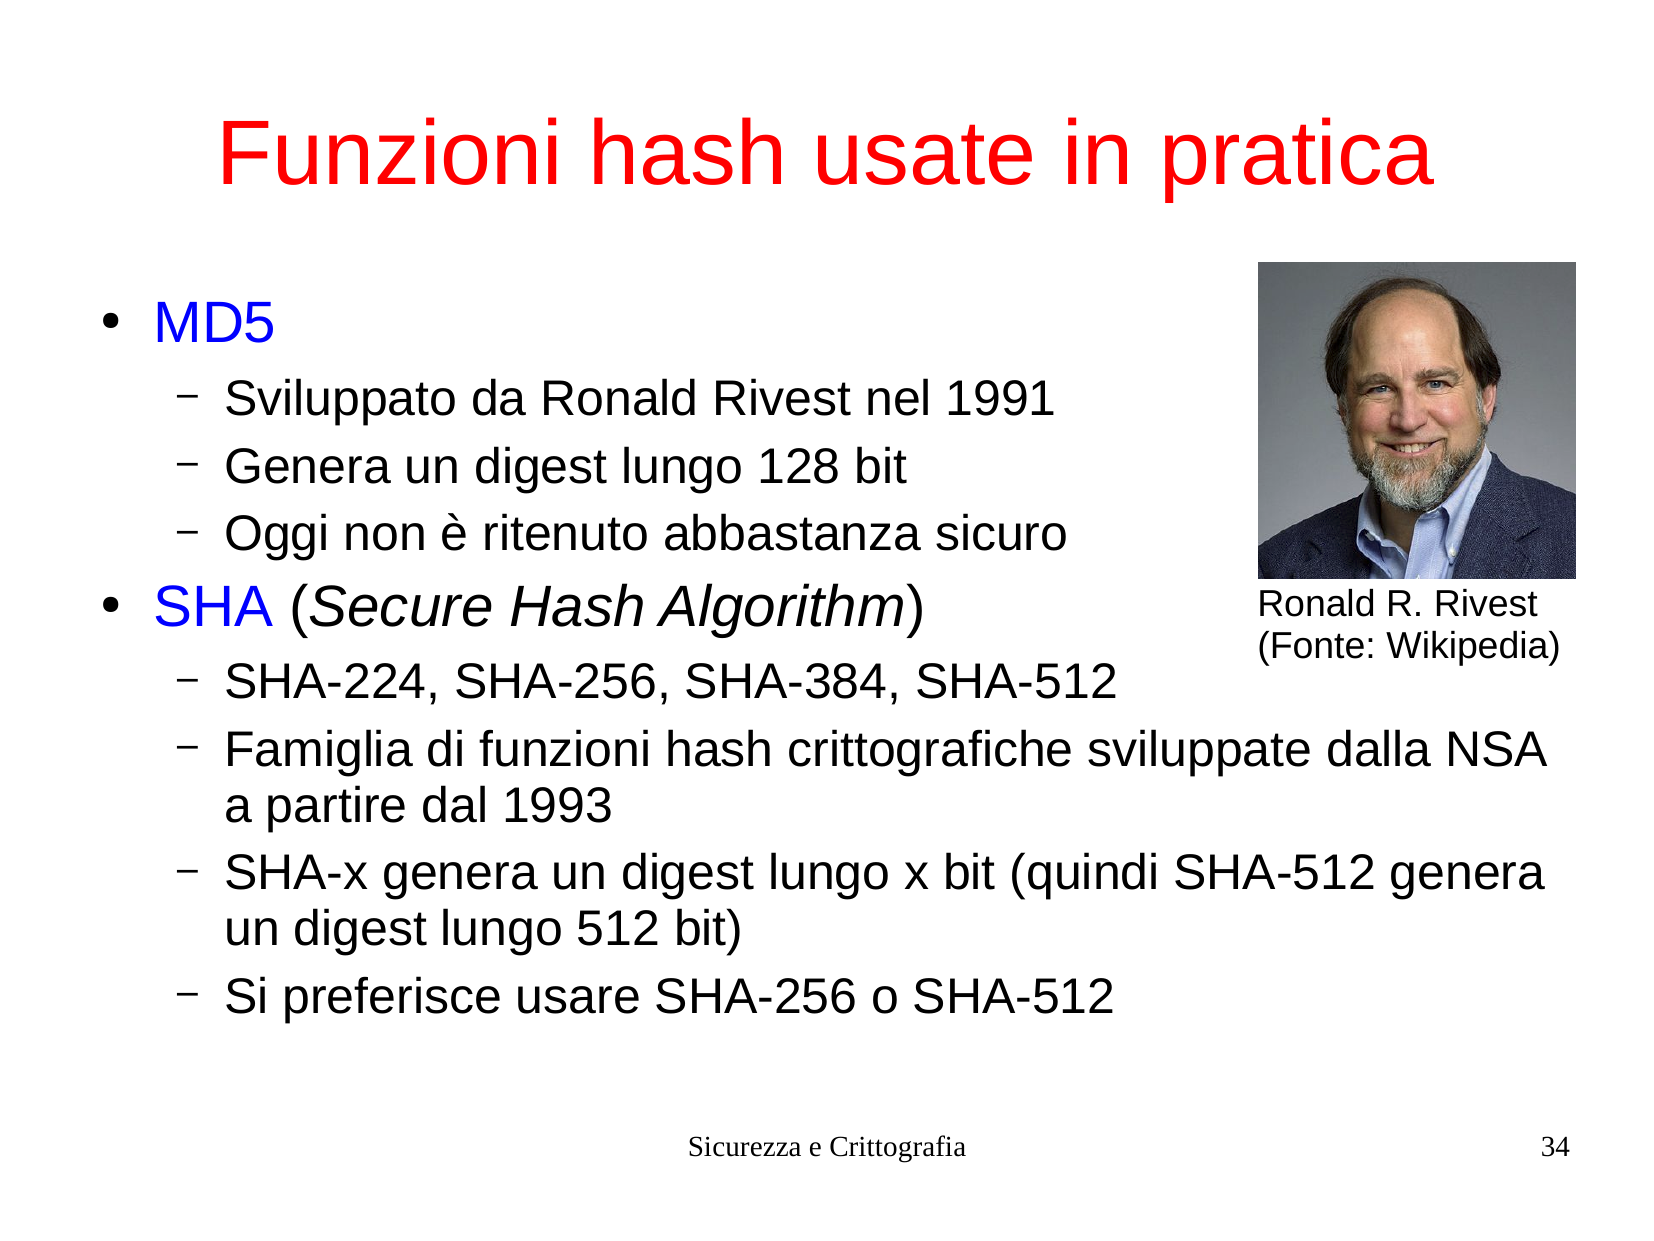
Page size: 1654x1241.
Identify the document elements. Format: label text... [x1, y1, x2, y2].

picture [1258, 262, 1576, 579]
list MD5 Sviluppato da Ronald Rivest nel 1991 Genera un digest lungo 128 bit Oggi non è ritenuto abbastanza sicuro SHA (Secure Hash Algorithm) SHA-224, SHA-256, SHA-384, SHA-512 Famiglia di funzioni hash crittografiche sviluppate dalla NSA a partire dal 1993 SHA-x genera un digest lungo x bit (quindi SHA-512 genera un digest lungo 512 bit) Si preferisce usare SHA-256 o SHA-512 [82, 290, 1571, 1109]
title Funzioni hash usate in pratica [82, 49, 1571, 257]
text_box Ronald R. Rivest (Fonte: Wikipedia) [1257, 582, 1595, 667]
